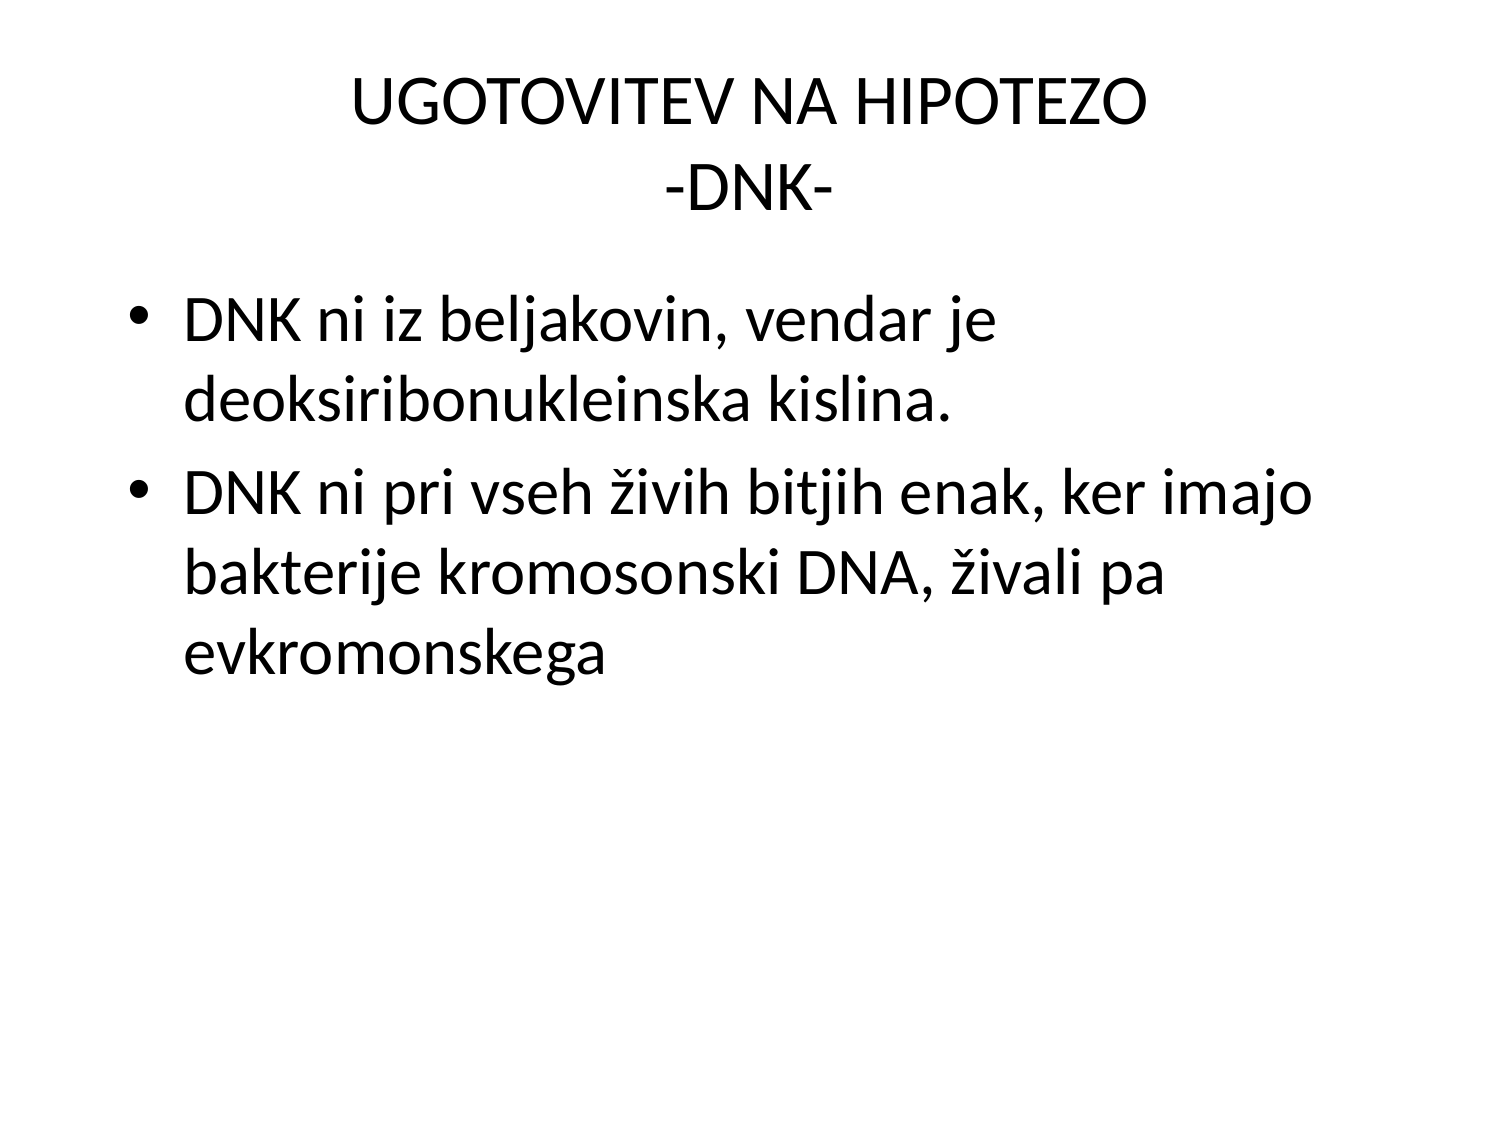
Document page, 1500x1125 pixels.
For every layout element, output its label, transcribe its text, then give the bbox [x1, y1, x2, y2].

list DNK ni iz beljakovin, vendar je deoksiribonukleinska kislina. DNK ni pri vseh živih bitjih enak, ker imajo bakterije kromosonski DNA, živali pa evkromonskega [112, 267, 1463, 1010]
title UGOTOVITEV NA HIPOTEZO -DNK- [75, 45, 1425, 233]
